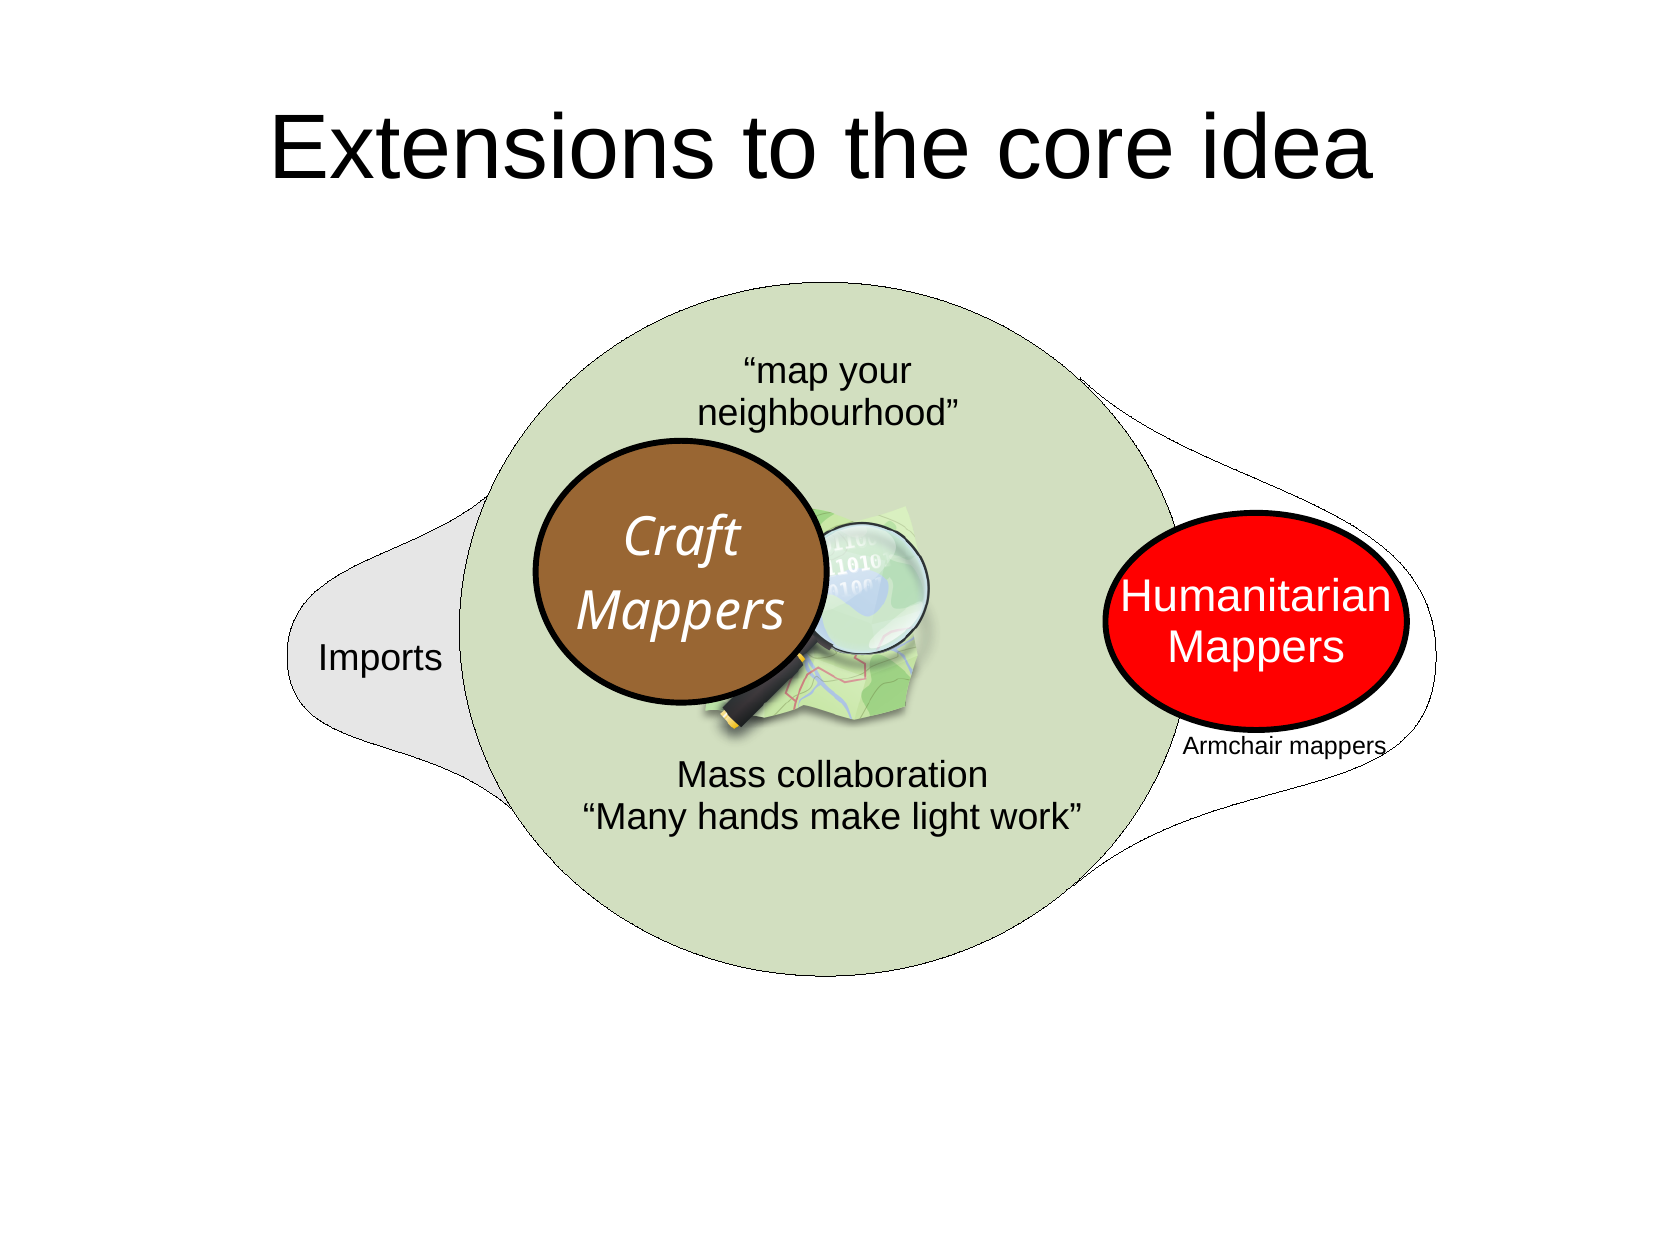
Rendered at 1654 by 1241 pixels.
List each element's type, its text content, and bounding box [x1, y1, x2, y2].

title Extensions to the core idea [77, 43, 1566, 251]
text_box Craft Mappers [535, 440, 827, 703]
picture [692, 506, 941, 746]
text_box Armchair mappers [1167, 724, 1407, 780]
text_box Imports [301, 629, 460, 686]
text_box [287, 282, 1437, 977]
text_box Humanitarian Mappers [1105, 512, 1407, 724]
text_box Mass collaboration “Many hands make light work” [567, 746, 1099, 855]
text_box “map your neighbourhood” [638, 342, 1017, 441]
